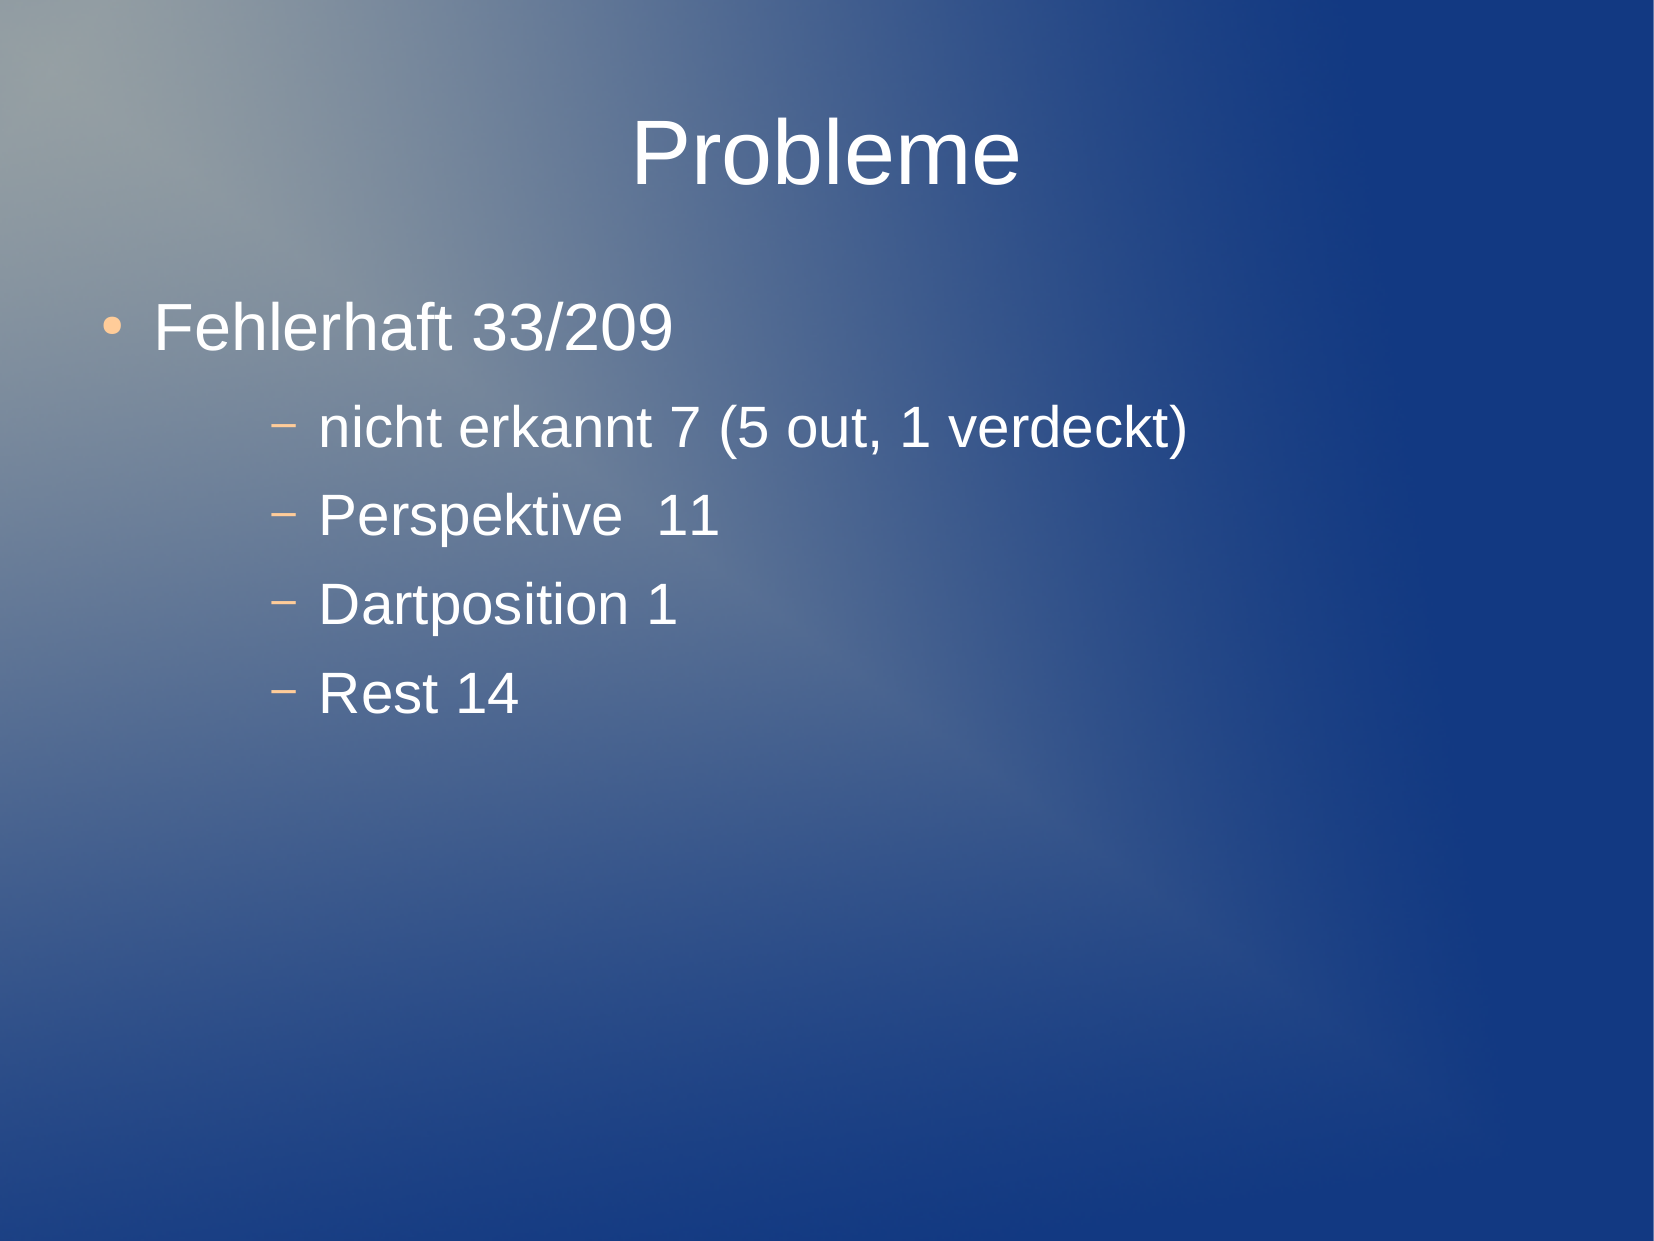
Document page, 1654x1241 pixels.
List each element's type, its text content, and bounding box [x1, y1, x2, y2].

title Probleme [82, 56, 1571, 250]
list Fehlerhaft 33/209 nicht erkannt 7 (5 out, 1 verdeckt) Perspektive 11 Dartposition 1 Rest 14 [82, 290, 1571, 1094]
picture [0, 0, 1654, 1241]
